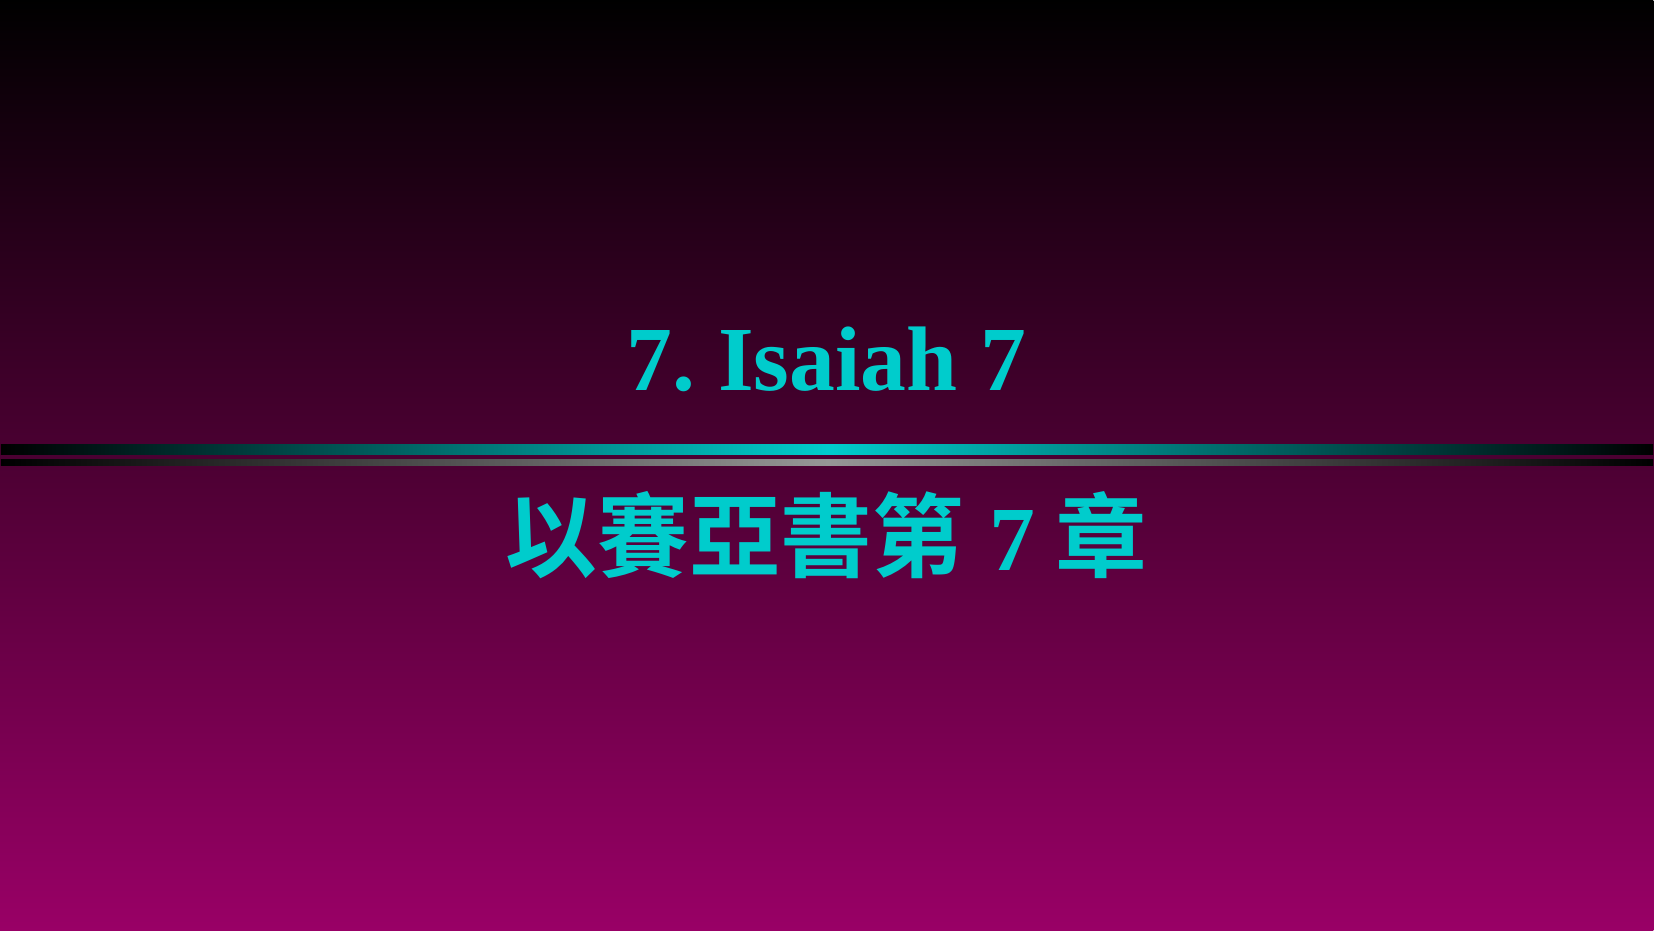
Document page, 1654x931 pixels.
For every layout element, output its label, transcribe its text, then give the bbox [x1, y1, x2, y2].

title 7. Isaiah 7 以賽亞書第7章 [124, 257, 1530, 598]
